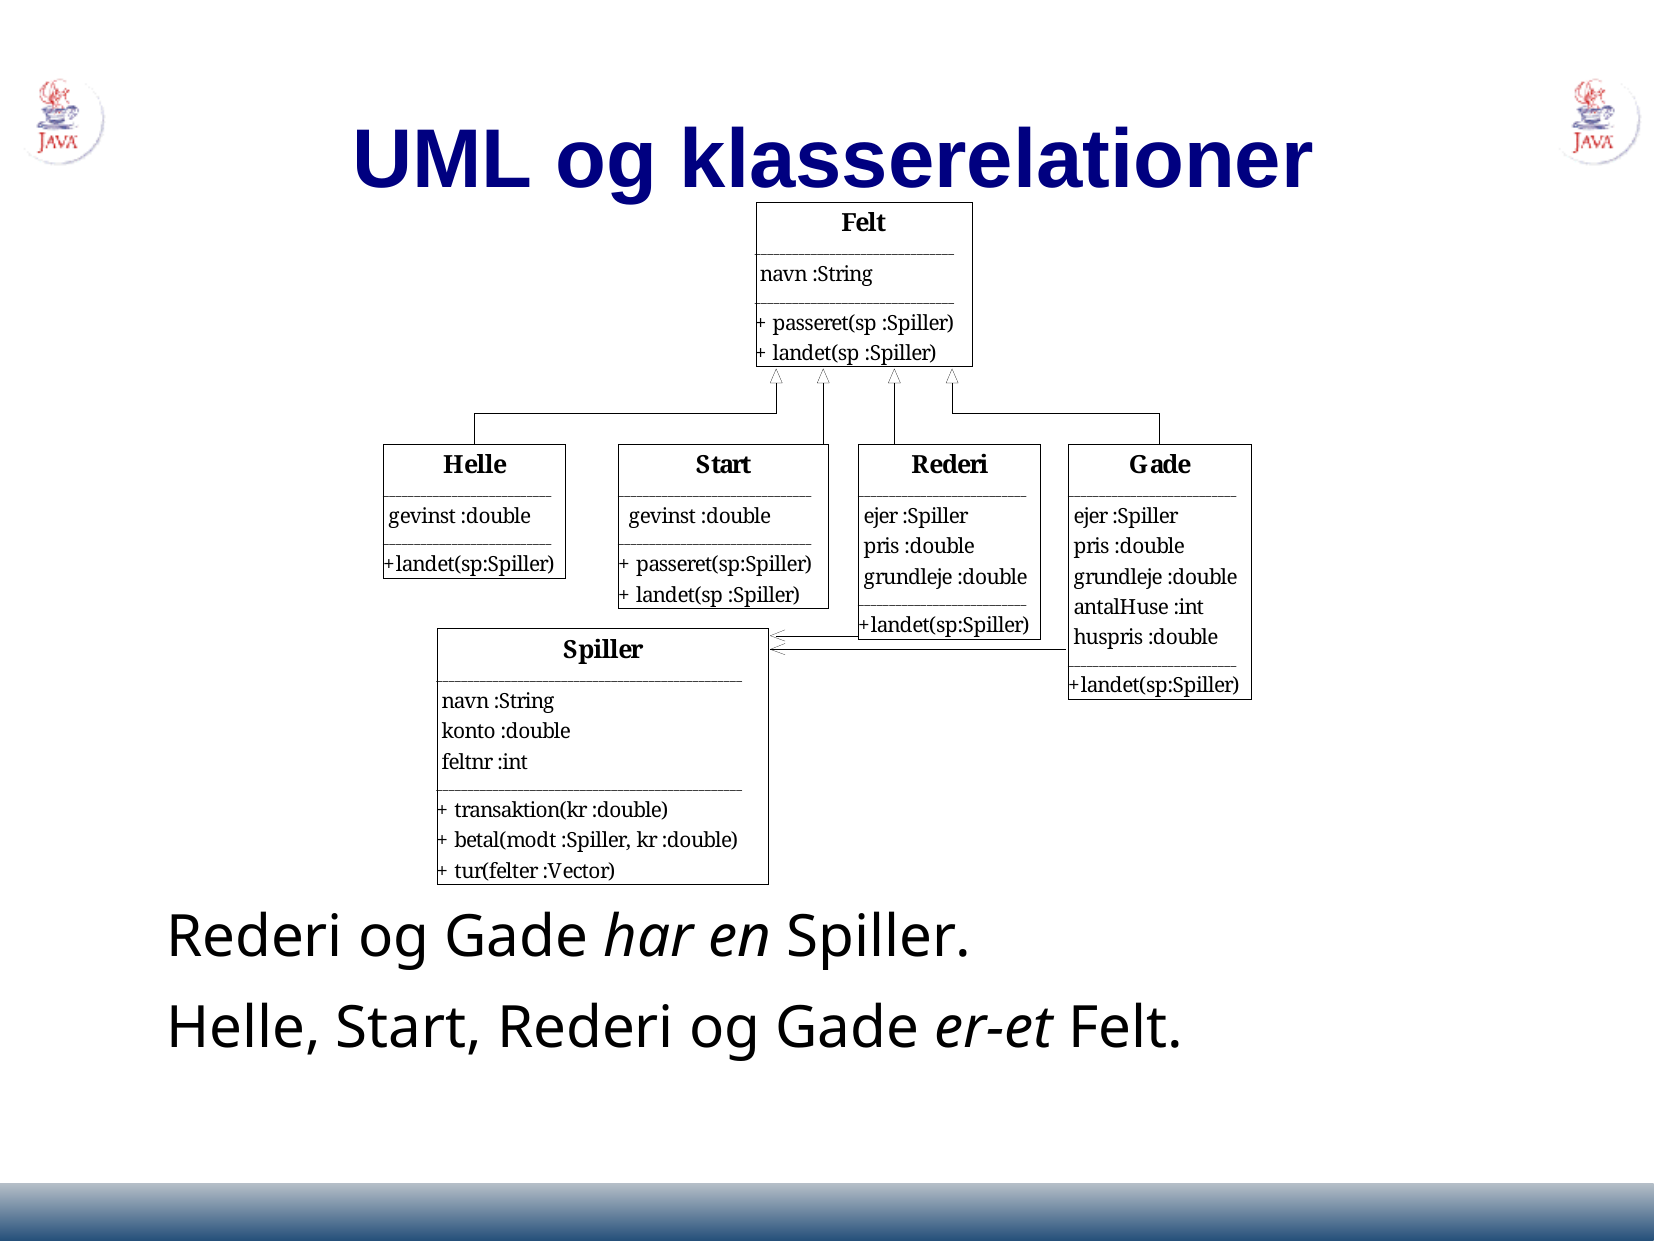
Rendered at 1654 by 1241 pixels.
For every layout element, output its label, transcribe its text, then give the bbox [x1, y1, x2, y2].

list Rederi og Gade har en Spiller. Helle, Start, Rederi og Gade er-et Felt. [154, 894, 1535, 1222]
chart [334, 193, 1262, 914]
title UML og klasserelationer [156, 55, 1534, 263]
picture [10, 71, 109, 169]
picture [1545, 71, 1645, 169]
